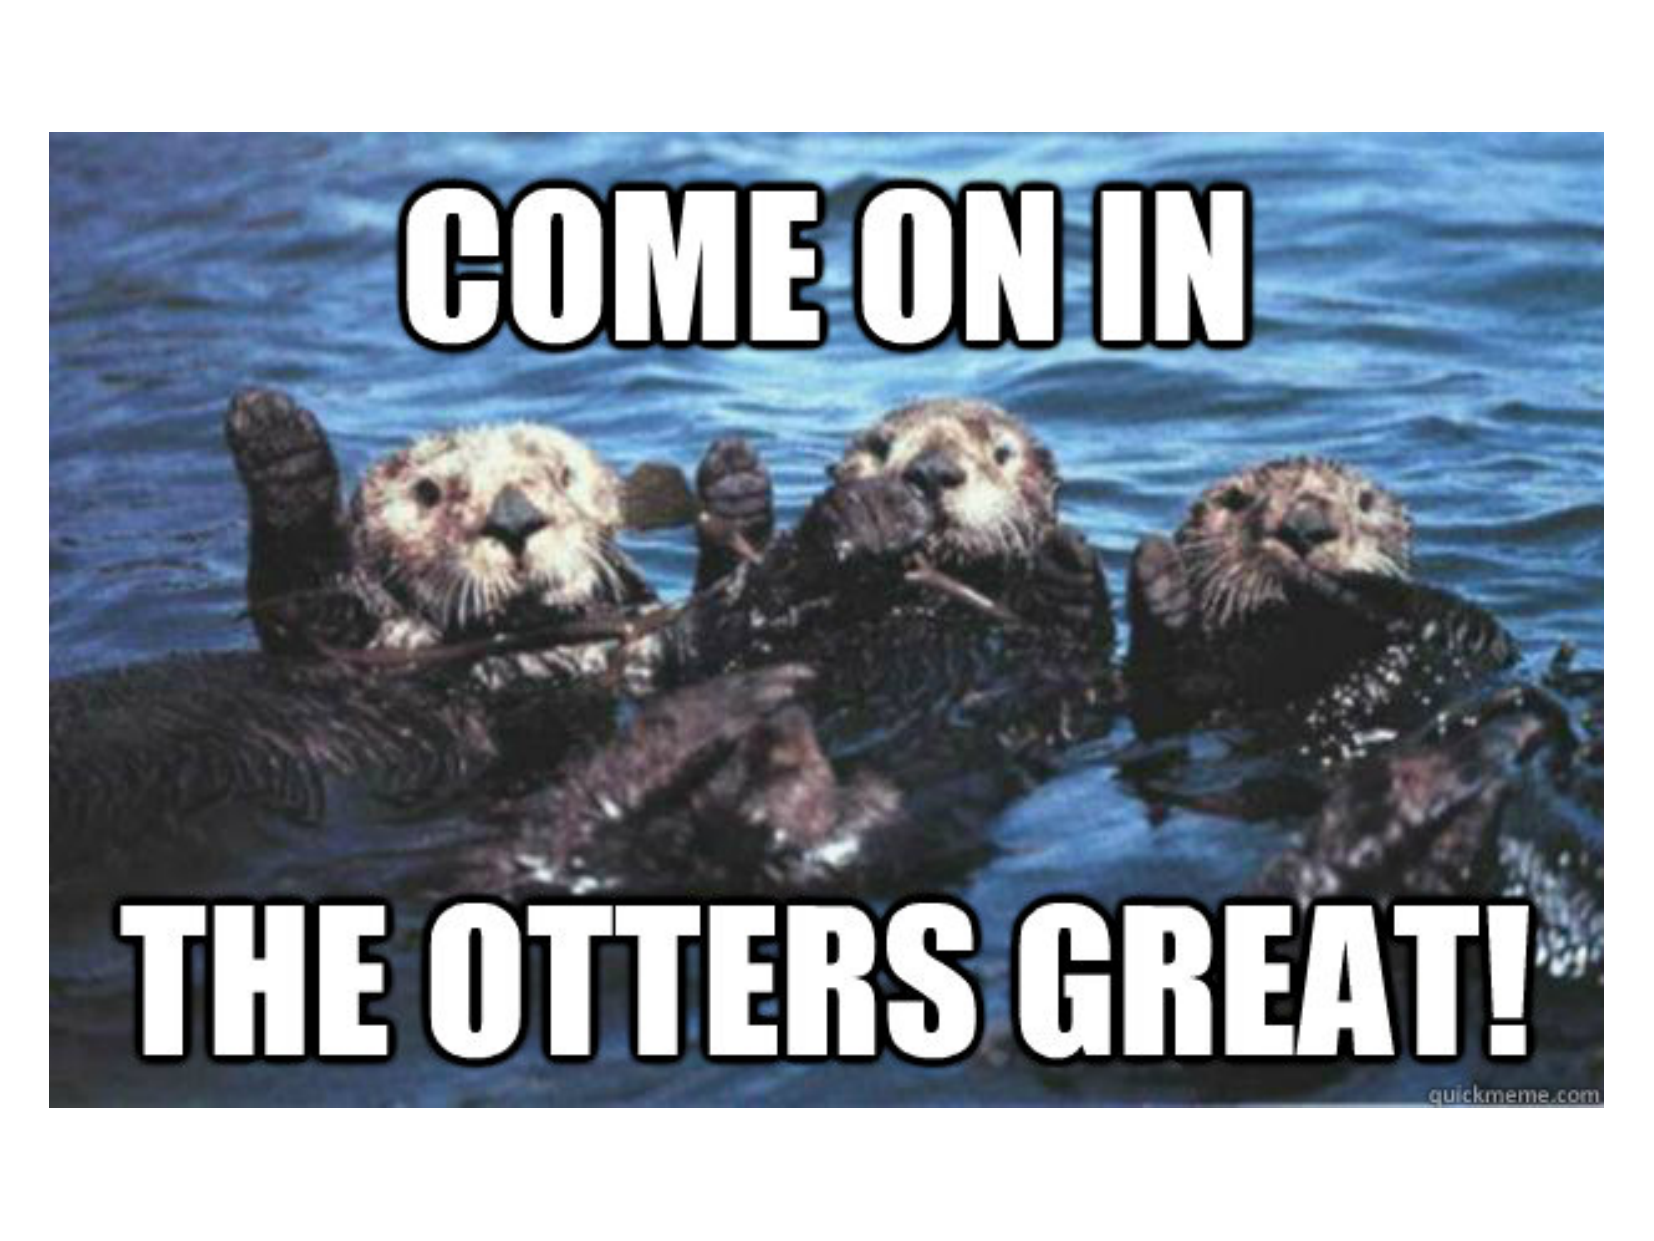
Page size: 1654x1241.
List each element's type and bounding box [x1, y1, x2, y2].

picture [49, 132, 1604, 1108]
